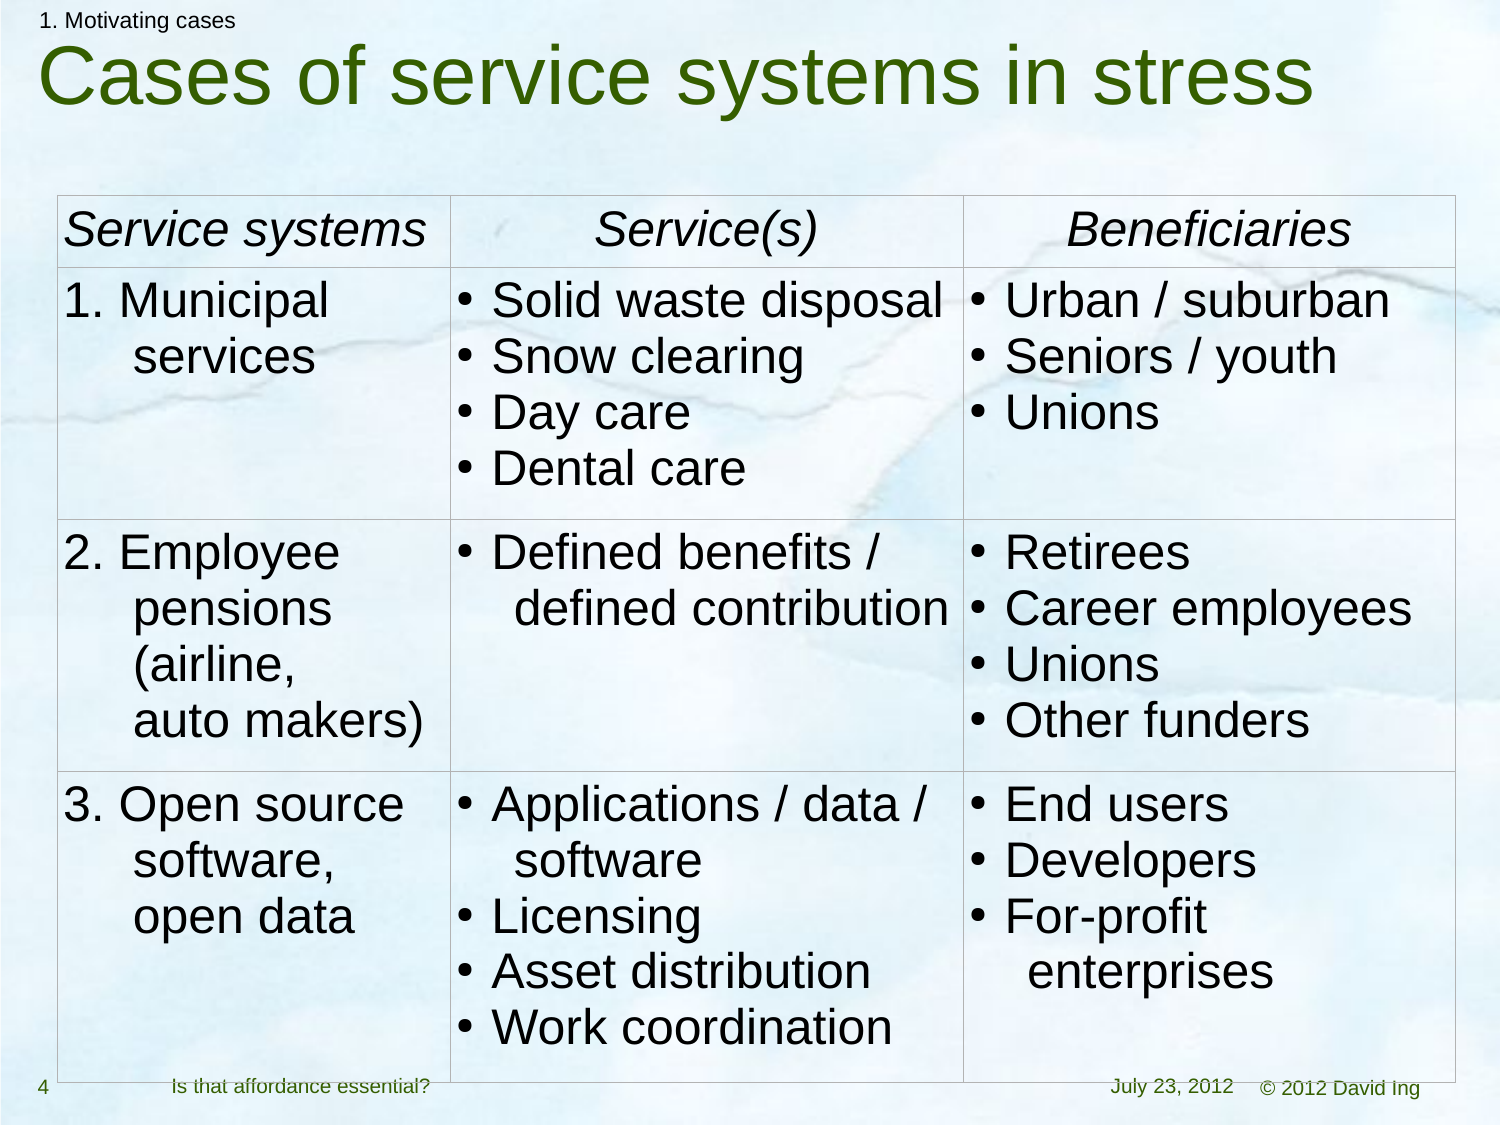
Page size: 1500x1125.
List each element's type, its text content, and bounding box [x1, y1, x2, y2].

table_cell 1. Municipal services [58, 268, 450, 519]
table_cell 2. Employee pensions (airline, auto makers) [58, 520, 450, 771]
picture [0, 0, 1500, 1125]
table_header Beneficiaries [964, 196, 1455, 267]
table_cell Solid waste disposal Snow clearing Day care Dental care [451, 268, 963, 519]
table_cell 3. Open source software, open data [58, 772, 450, 1082]
table_cell Applications / data / software Licensing Asset distribution Work coordination [451, 772, 963, 1082]
table_header Service systems [58, 196, 450, 267]
table_cell Urban / suburban Seniors / youth Unions [964, 268, 1455, 519]
title Cases of service systems in stress [37, 37, 1463, 152]
table_header Service(s) [451, 196, 963, 267]
text_box 1. Motivating cases [24, 0, 1291, 42]
table_cell Defined benefits / defined contribution [451, 520, 963, 771]
table_cell Retirees Career employees Unions Other funders [964, 520, 1455, 771]
table_cell End users Developers For-profit enterprises [964, 772, 1455, 1082]
